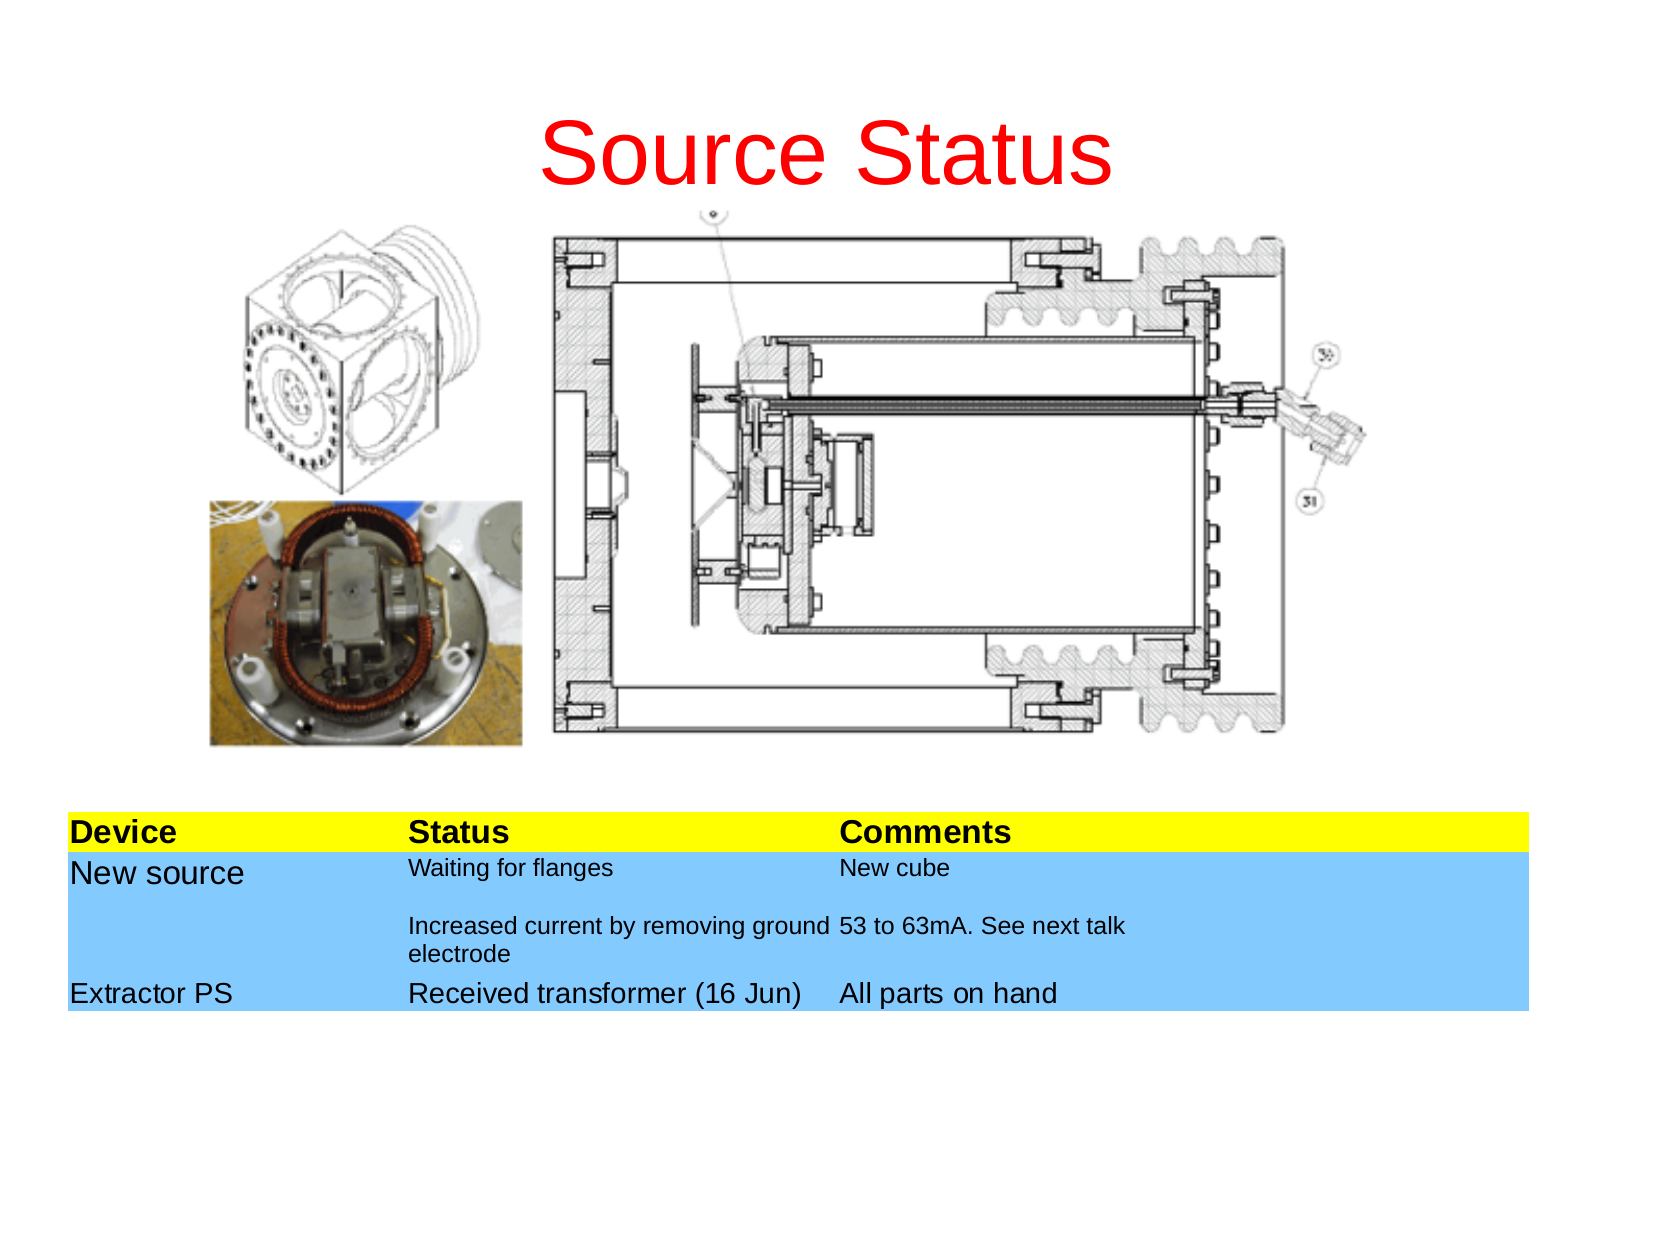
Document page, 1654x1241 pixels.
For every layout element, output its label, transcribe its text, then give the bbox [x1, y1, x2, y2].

title Source Status [82, 49, 1571, 257]
picture [202, 209, 1394, 752]
chart [67, 812, 1532, 1113]
